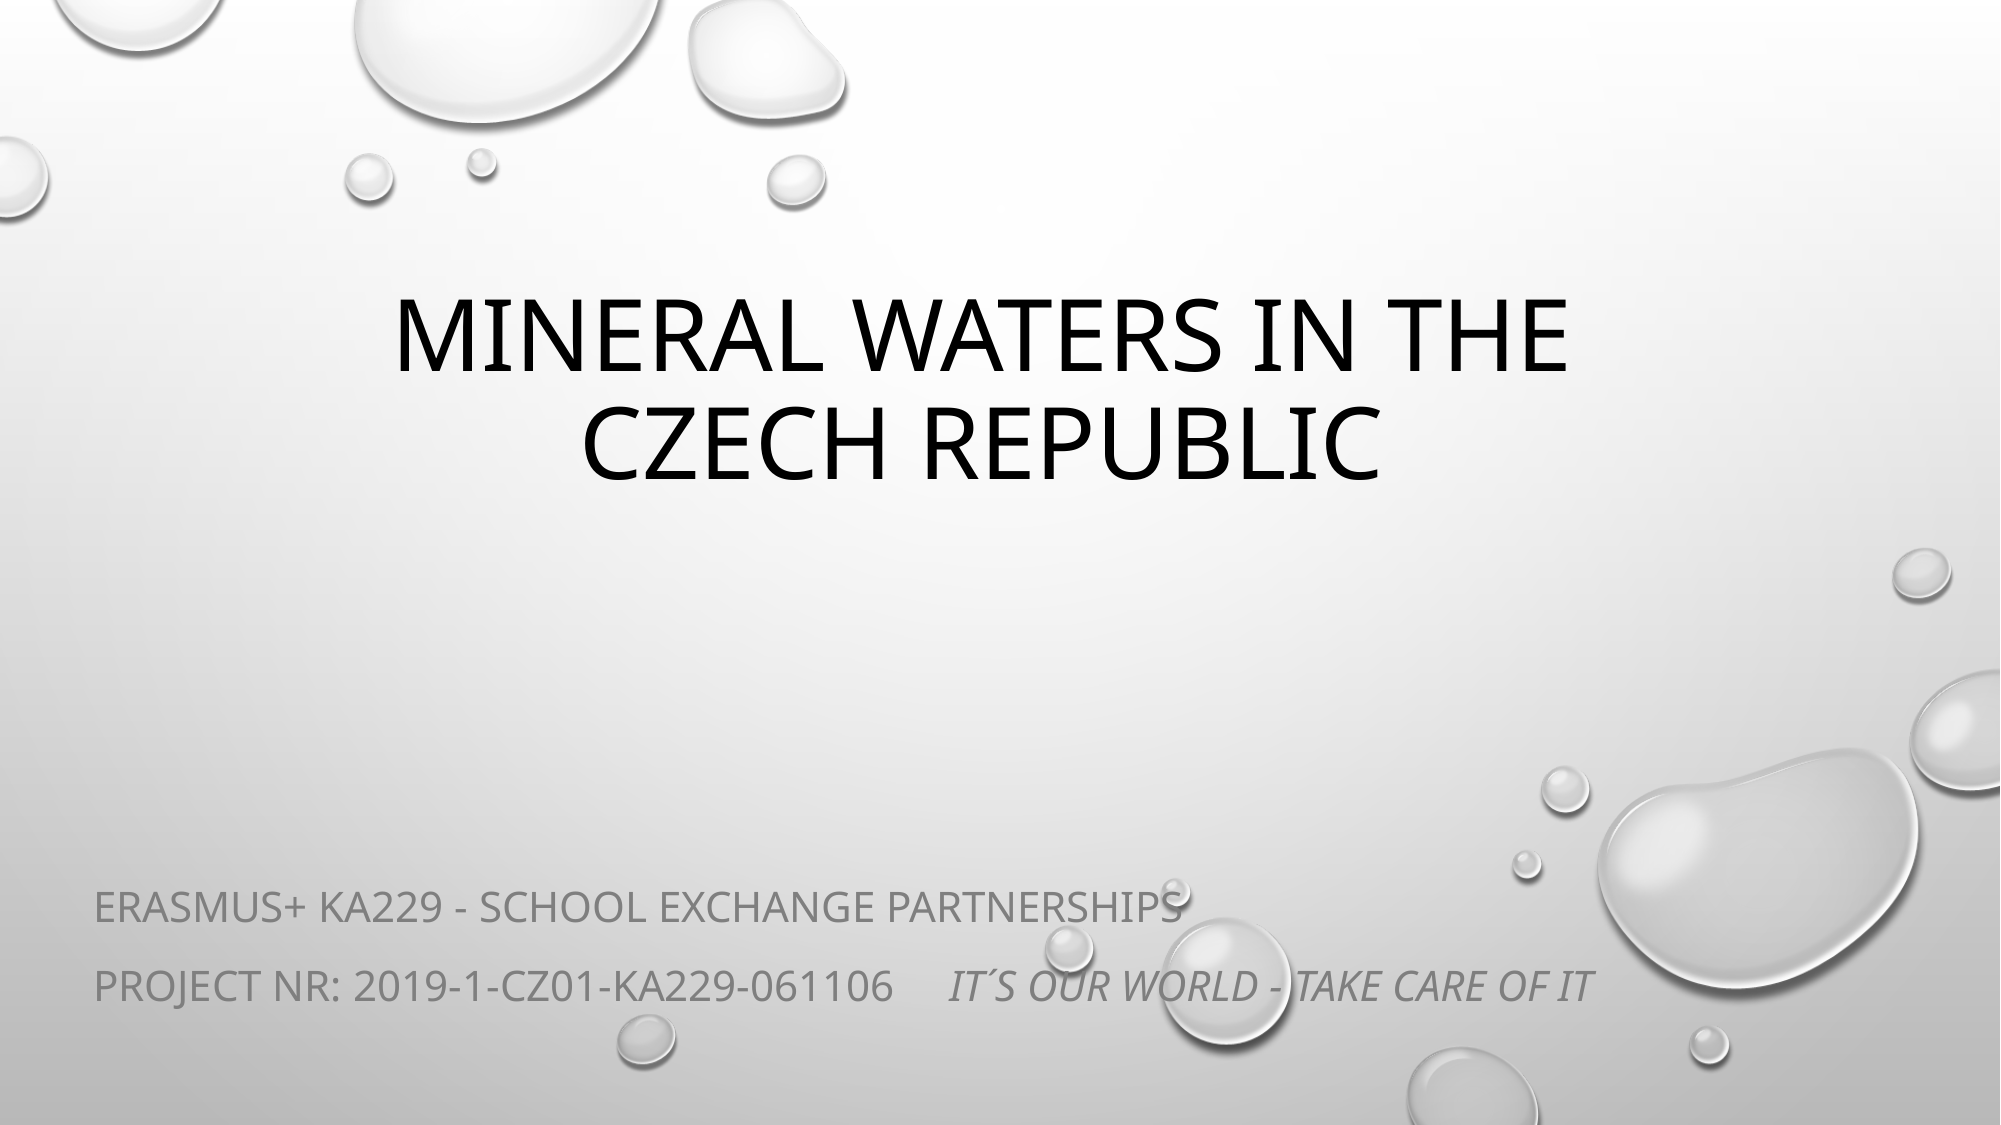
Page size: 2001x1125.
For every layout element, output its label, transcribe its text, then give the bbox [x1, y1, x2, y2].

title Mineral waters in the Czech Republic [269, 216, 1695, 629]
subtitle Erasmus+ KA229 - School Exchange Partnerships Project Nr: 2019-1-CZ01-KA229-061106 It´s our world - take care of it [78, 862, 1666, 1033]
